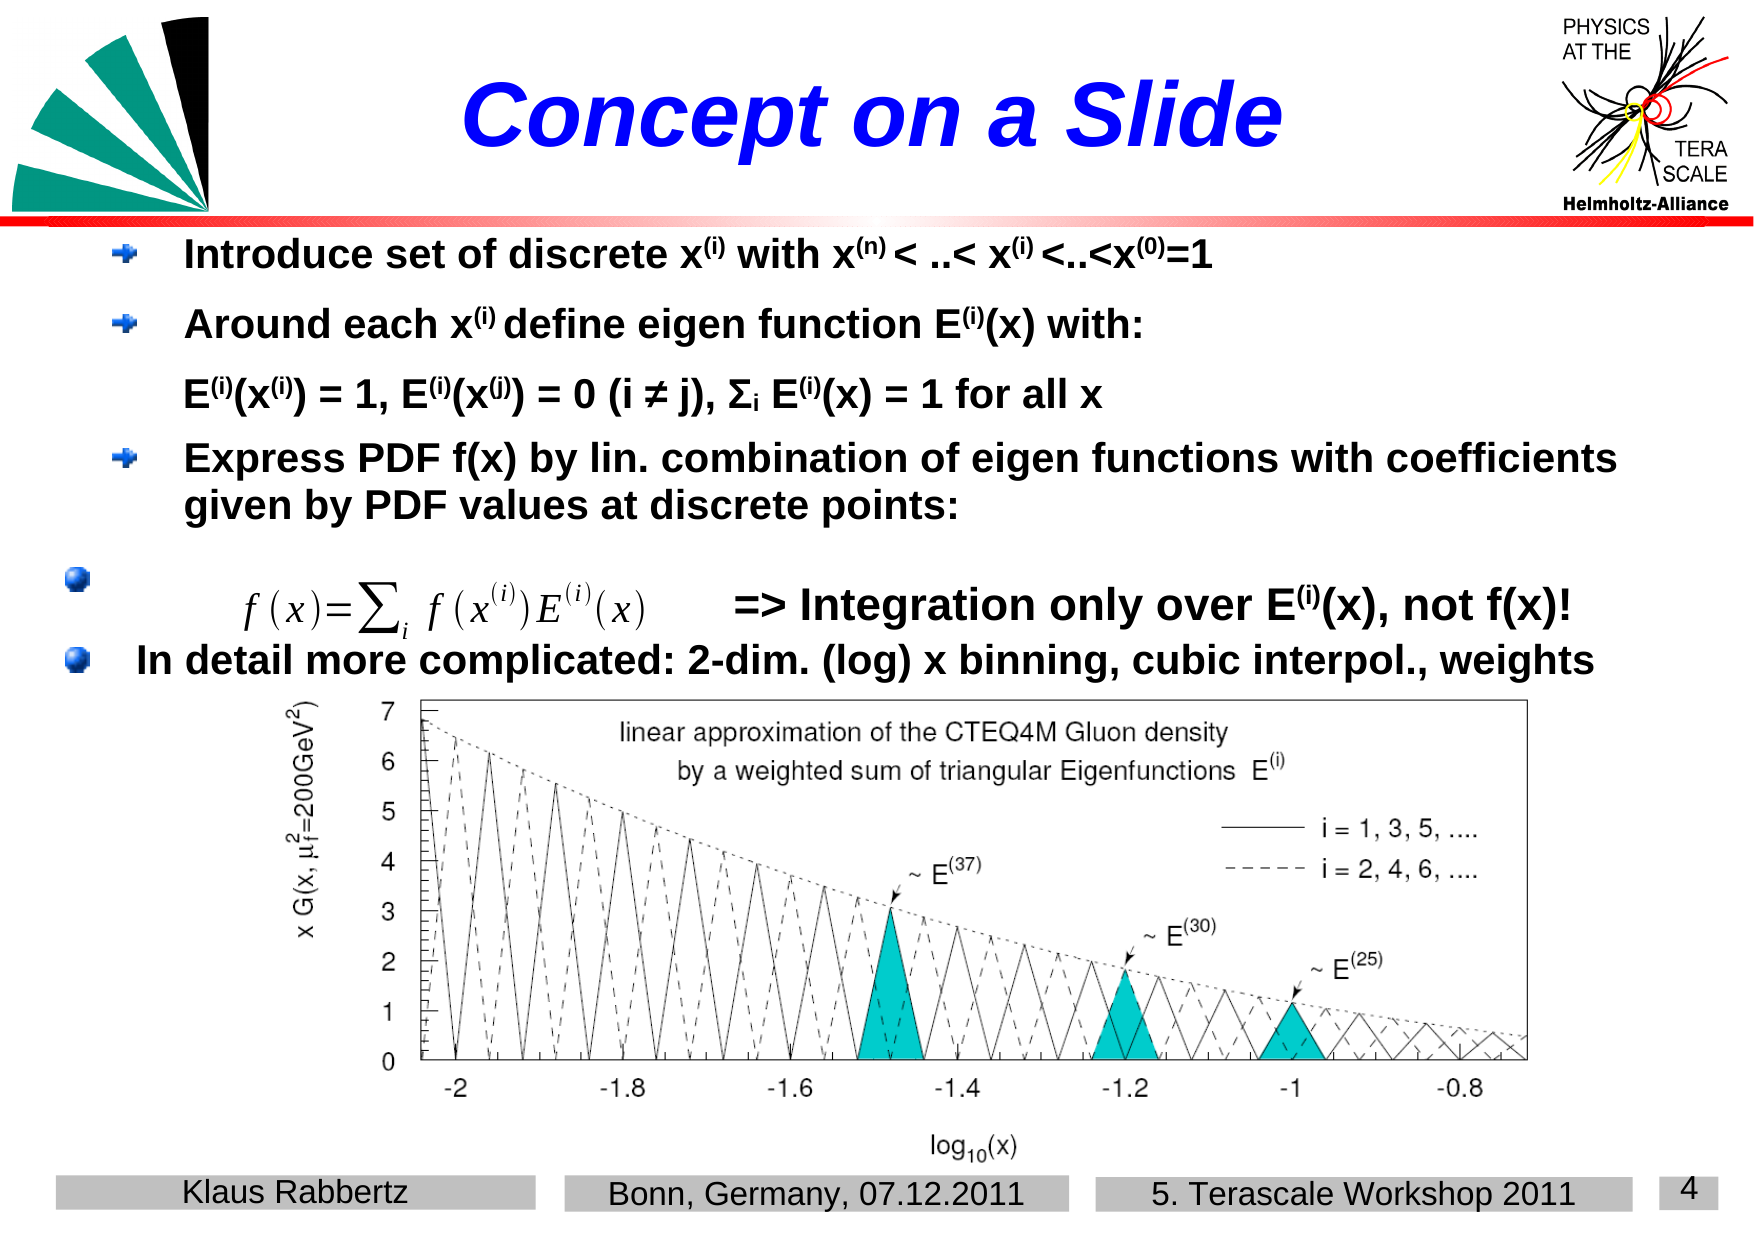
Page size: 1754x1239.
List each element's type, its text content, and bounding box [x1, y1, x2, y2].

picture [1546, 9, 1744, 223]
list Introduce set of discrete x(i) with x(n) < ..< x(i) <..<x(0)=1 Around each x(i) define eigen function E(i)(x) with: E(i)(x(i)) = 1, E(i)(x(j)) = 0 (i ≠ j), Σi E(i)(x) = 1 for all x Express PDF f(x) by lin. combination of eigen functions with coefficients given by PDF values at discrete points: In detail more complicated: 2-dim. (log) x binning, cubic interpol., weights [53, 230, 1727, 709]
title Concept on a Slide [282, 21, 1566, 183]
chart [228, 579, 654, 646]
text_box => Integration only over E(i)(x), not f(x)! [721, 572, 1585, 639]
picture [273, 709, 1550, 1173]
picture [12, 17, 209, 214]
